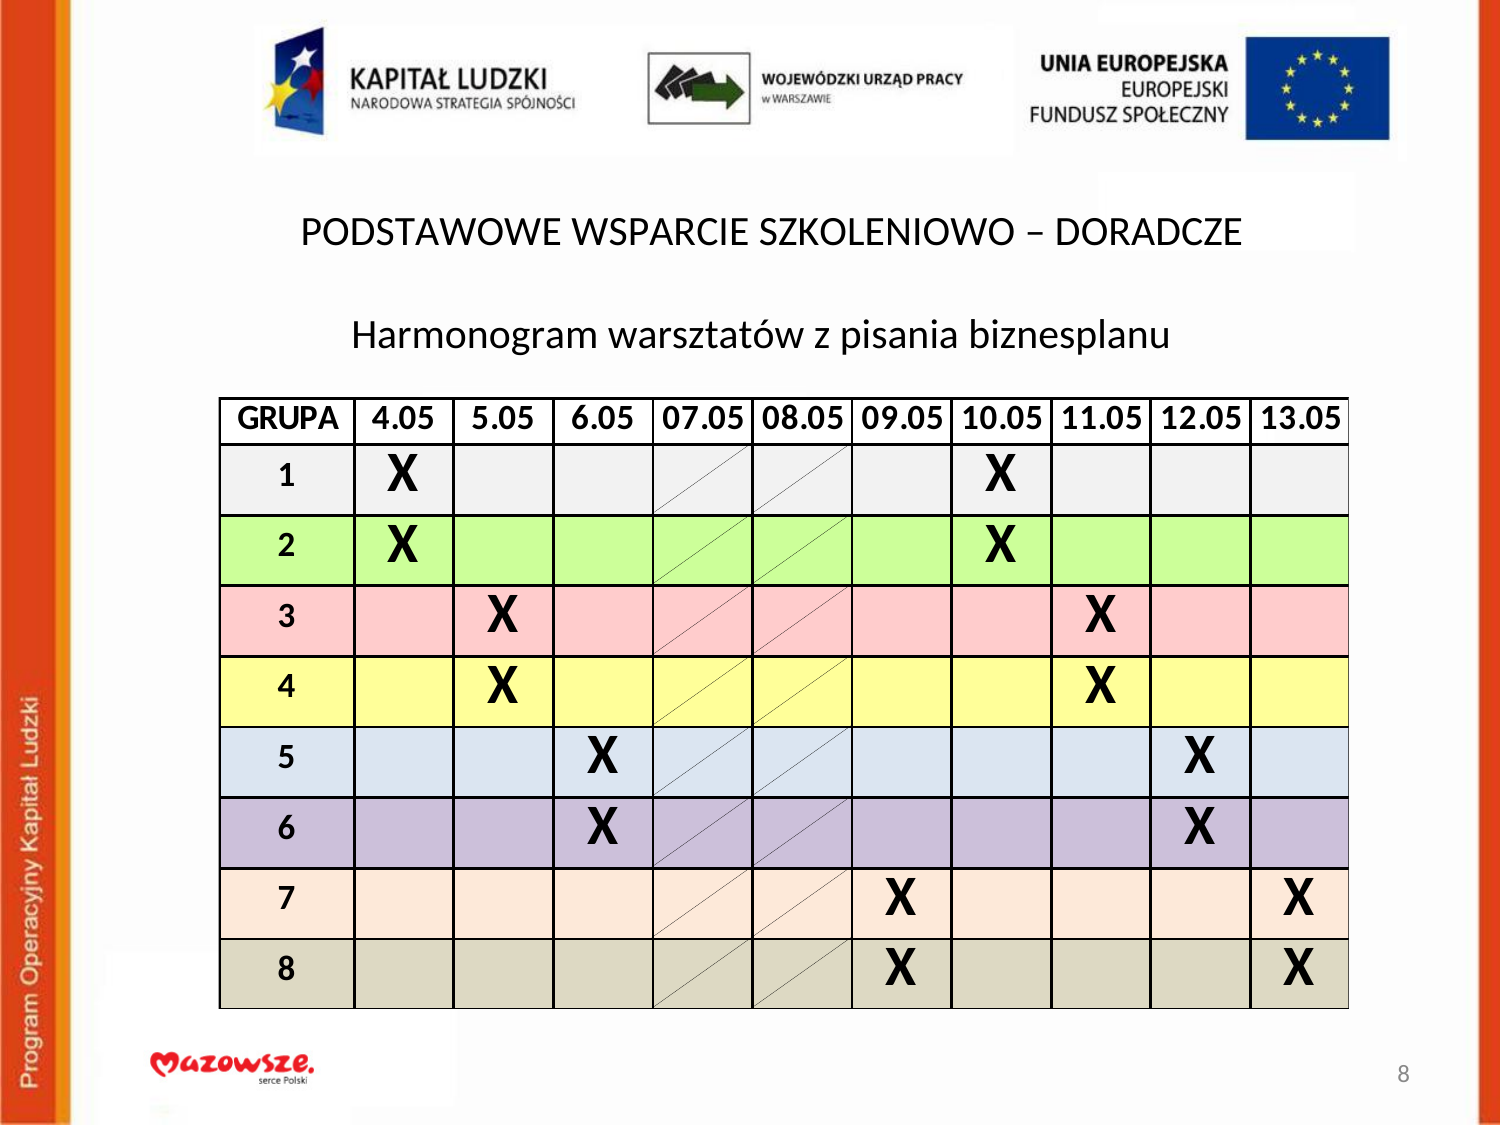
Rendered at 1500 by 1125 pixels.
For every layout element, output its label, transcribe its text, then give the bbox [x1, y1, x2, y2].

text_box <numer> [1074, 1042, 1426, 1103]
text_box PODSTAWOWE WSPARCIE SZKOLENIOWO – DORADCZE [194, 196, 1351, 256]
title Harmonogram warsztatów z pisania biznesplanu [112, 267, 1411, 398]
chart [218, 397, 1352, 1011]
picture [0, 0, 1500, 1125]
